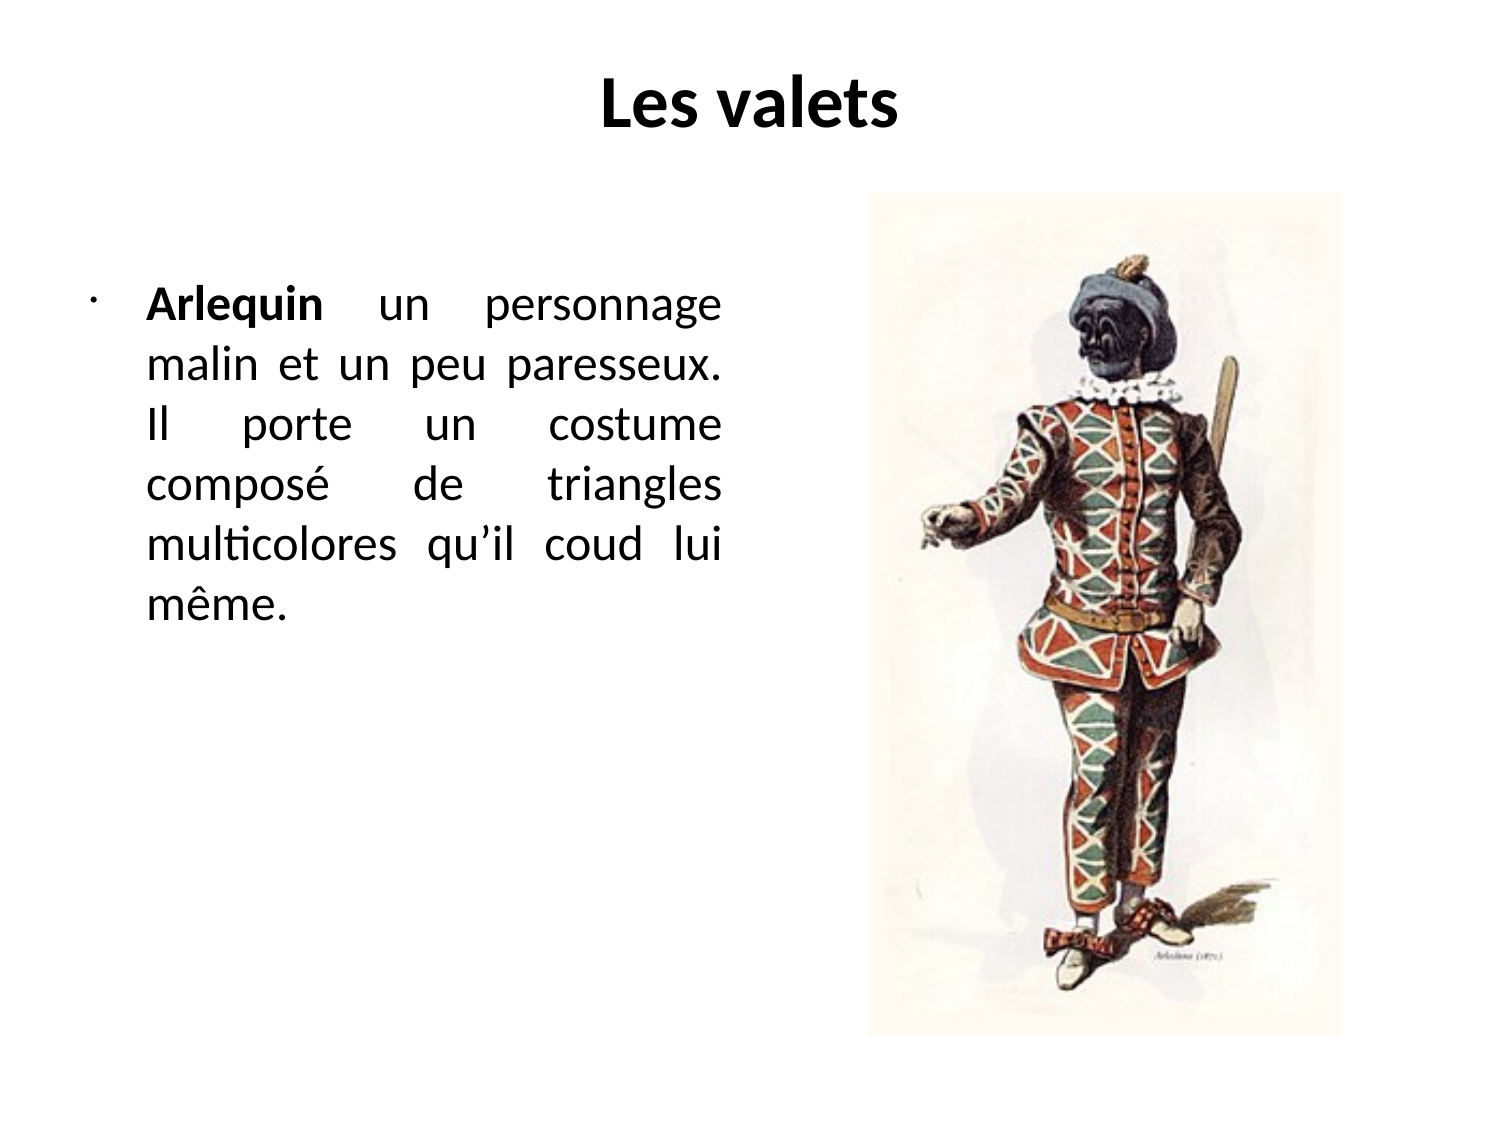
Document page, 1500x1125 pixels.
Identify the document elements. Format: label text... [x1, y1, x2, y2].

picture [868, 193, 1341, 1036]
list Arlequin un personnage malin et un peu paresseux. Il porte un costume composé de triangles multicolores qu’il coud lui même. [75, 262, 738, 1005]
title Les valets [75, 45, 1425, 233]
